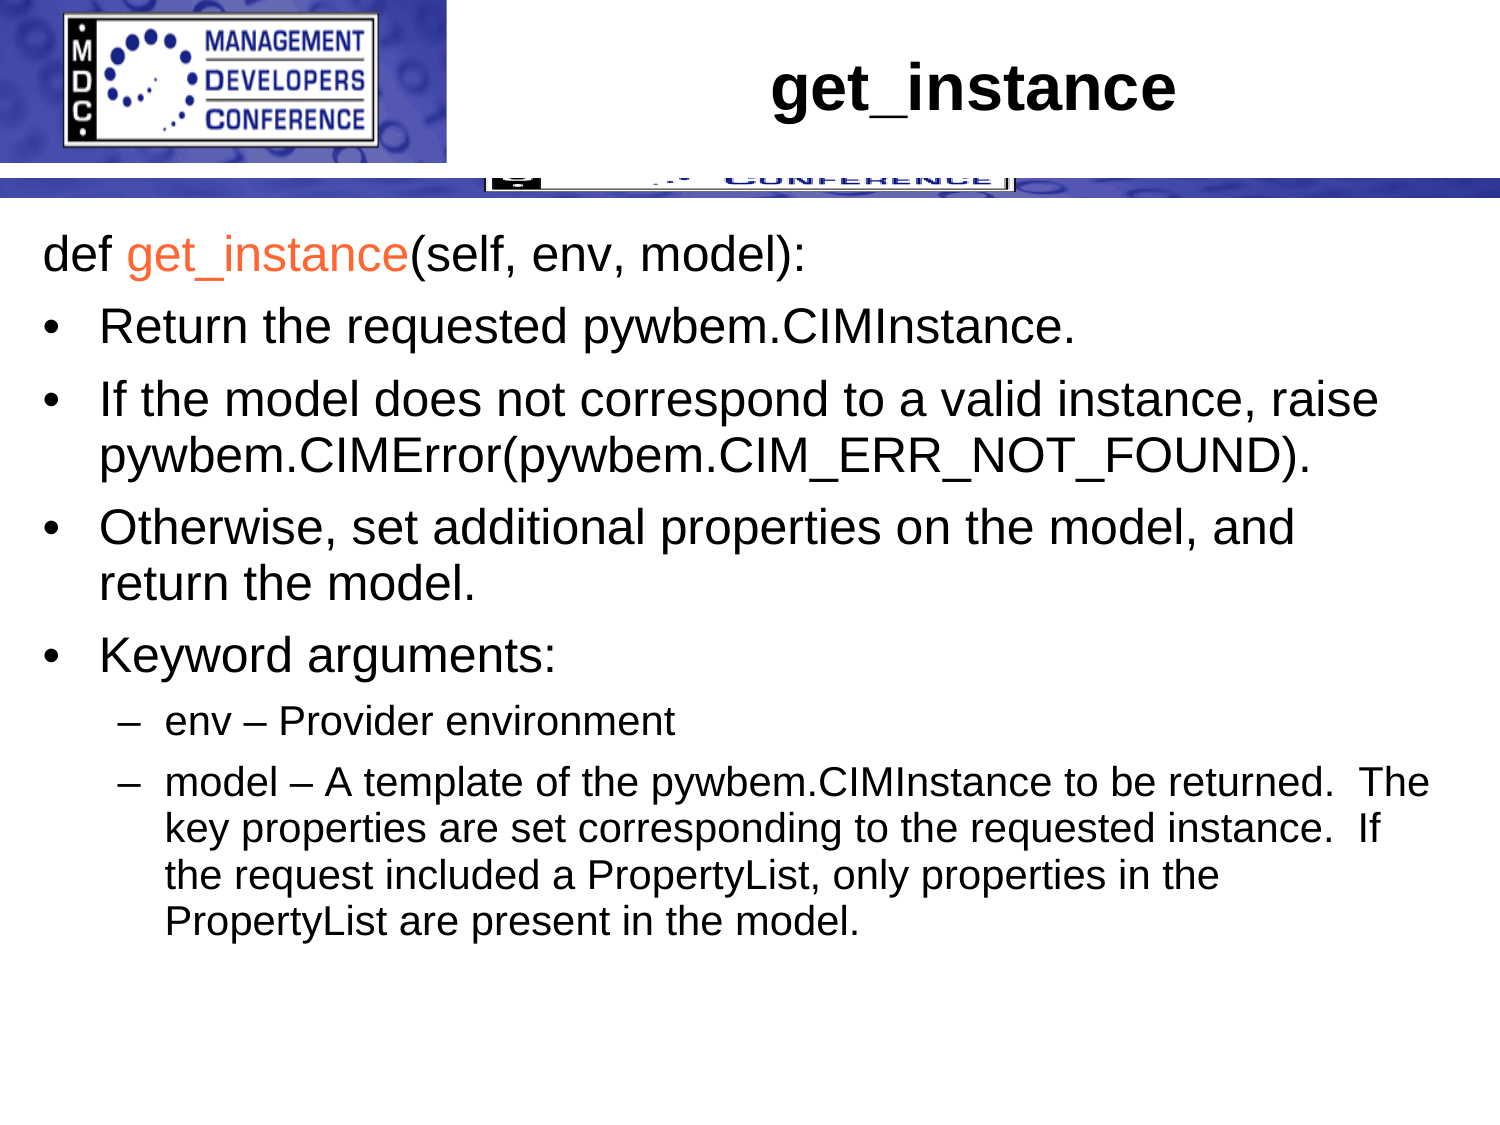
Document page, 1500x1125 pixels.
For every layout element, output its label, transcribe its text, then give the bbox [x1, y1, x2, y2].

picture [0, 0, 447, 163]
list def get_instance(self, env, model): Return the requested pywbem.CIMInstance. If the model does not correspond to a valid instance, raise pywbem.CIMError(pywbem.CIM_ERR_NOT_FOUND). Otherwise, set additional properties on the model, and return the model. Keyword arguments: env – Provider environment model – A template of the pywbem.CIMInstance to be returned. The key properties are set corresponding to the requested instance. If the request included a PropertyList, only properties in the PropertyList are present in the model. [42, 226, 1433, 1067]
title get_instance [447, 0, 1500, 176]
picture [0, 178, 1500, 198]
